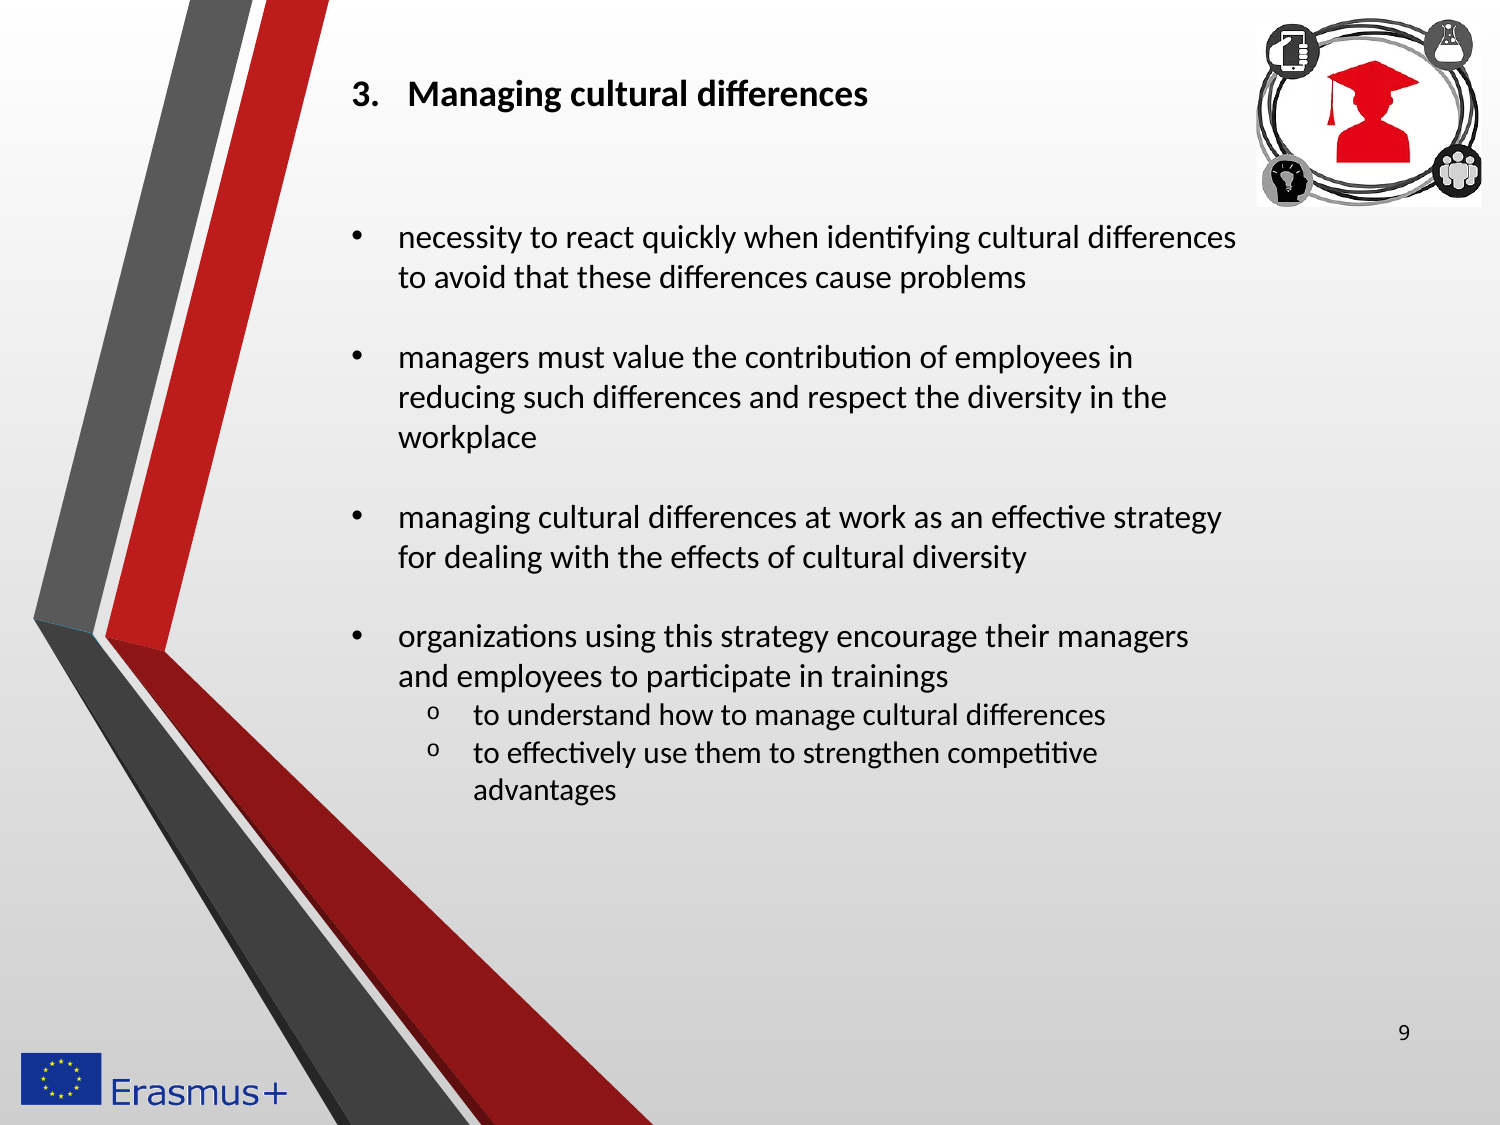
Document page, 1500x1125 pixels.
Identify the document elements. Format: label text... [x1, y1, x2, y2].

text_box Managing cultural differences [336, 61, 1247, 122]
picture [5, 1037, 302, 1120]
chart [1257, 19, 1483, 209]
picture [1256, 18, 1482, 207]
text_box necessity to react quickly when identifying cultural differences to avoid that these differences cause problems managers must value the contribution of employees in reducing such differences and respect the diversity in the workplace managing cultural differences at work as an effective strategy for dealing with the effects of cultural diversity organizations using this strategy encourage their managers and employees to participate in trainings to understand how to manage cultural differences to effectively use them to strengthen competitive advantages [336, 208, 1258, 815]
slide_number <numer> [1357, 1003, 1425, 1064]
